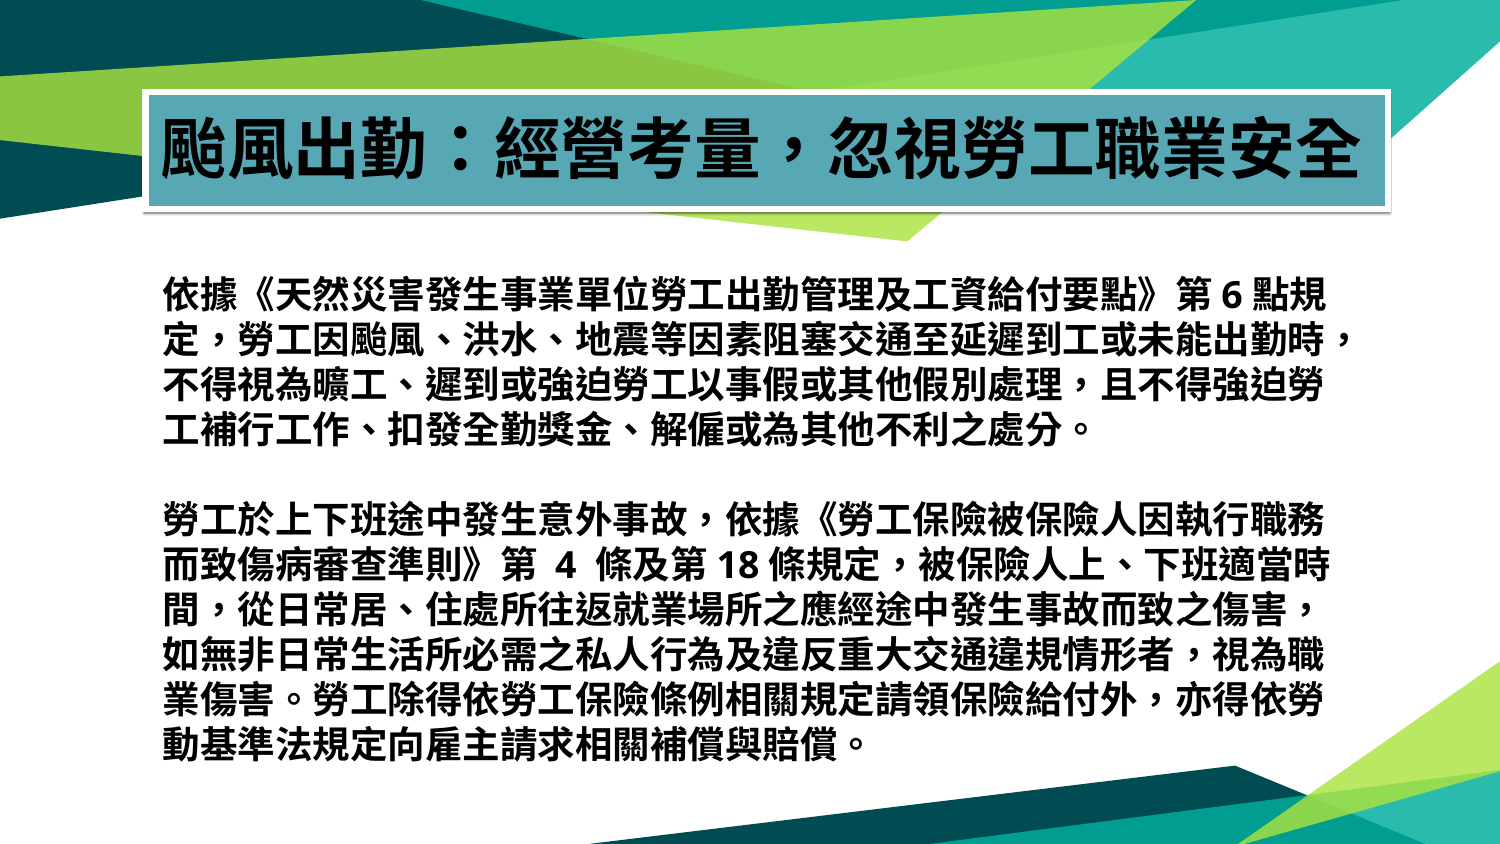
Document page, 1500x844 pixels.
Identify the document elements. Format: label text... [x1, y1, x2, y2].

title 颱風出勤：經營考量，忽視勞工職業安全 [145, 92, 1388, 210]
text_box 依據《天然災害發生事業單位勞工出勤管理及工資給付要點》第6點規定，勞工因颱風、洪水、地震等因素阻塞交通至延遲到工或未能出勤時，不得視為曠工、遲到或強迫勞工以事假或其他假別處理，且不得強迫勞工補行工作、扣發全勤獎金、解僱或為其他不利之處分。 勞工於上下班途中發生意外事故，依據《勞工保險被保險人因執行職務而致傷病審查準則》第 4 條及第18條規定，被保險人上、下班適當時間，從日常居、住處所往返就業場所之應經途中發生事故而致之傷害，如無非日常生活所必需之私人行為及違反重大交通違規情形者，視為職業傷害。勞工除得依勞工保險條例相關規定請領保險給付外，亦得依勞動基準法規定向雇主請求相關補償與賠償。 [147, 256, 1377, 812]
